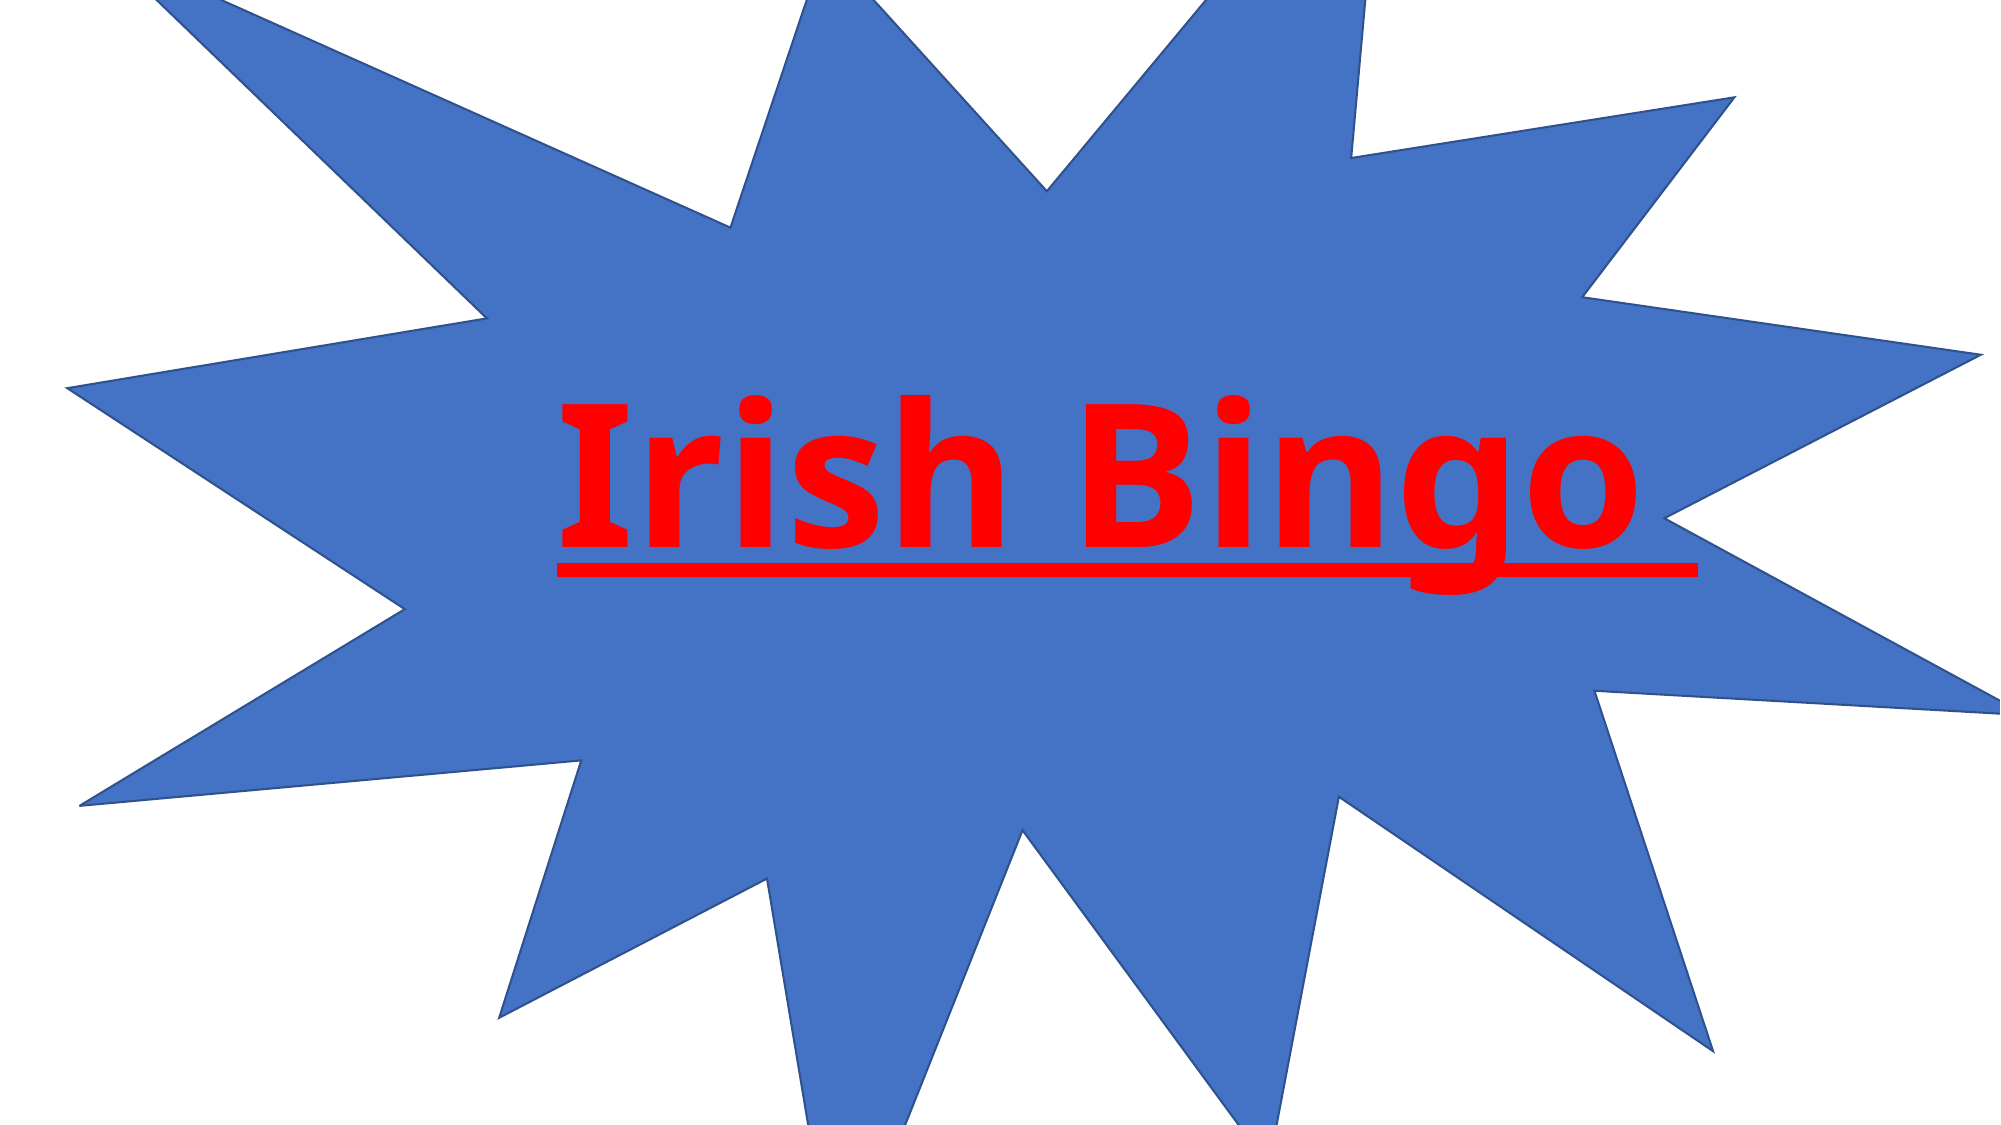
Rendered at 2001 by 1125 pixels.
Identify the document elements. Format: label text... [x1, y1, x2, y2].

text_box [67, 0, 2000, 1125]
title Irish Bingo [541, 367, 2000, 586]
